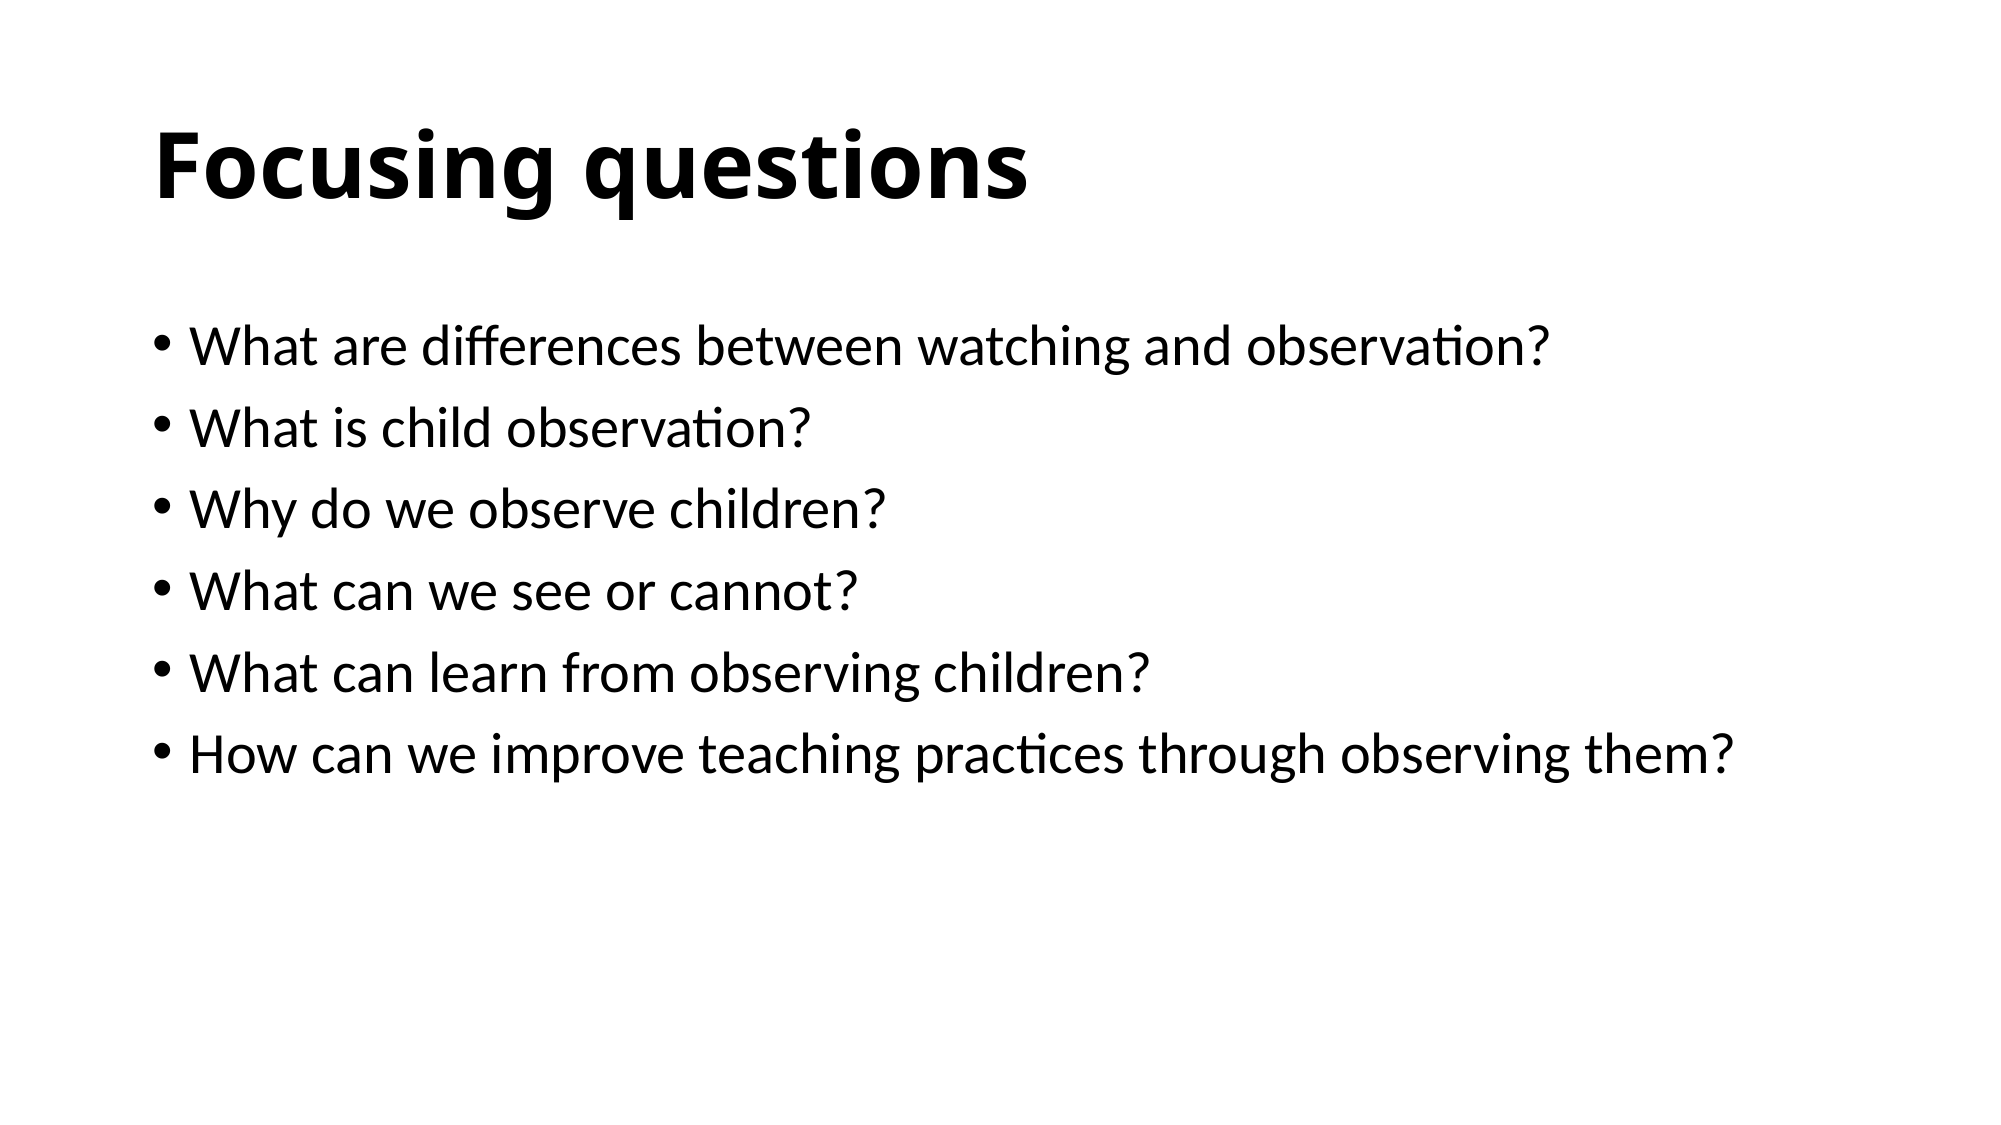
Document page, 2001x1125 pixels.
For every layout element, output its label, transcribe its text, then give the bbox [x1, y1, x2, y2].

title Focusing questions [137, 59, 1863, 278]
list What are differences between watching and observation? What is child observation? Why do we observe children? What can we see or cannot? What can learn from observing children? How can we improve teaching practices through observing them? [137, 299, 1863, 1014]
